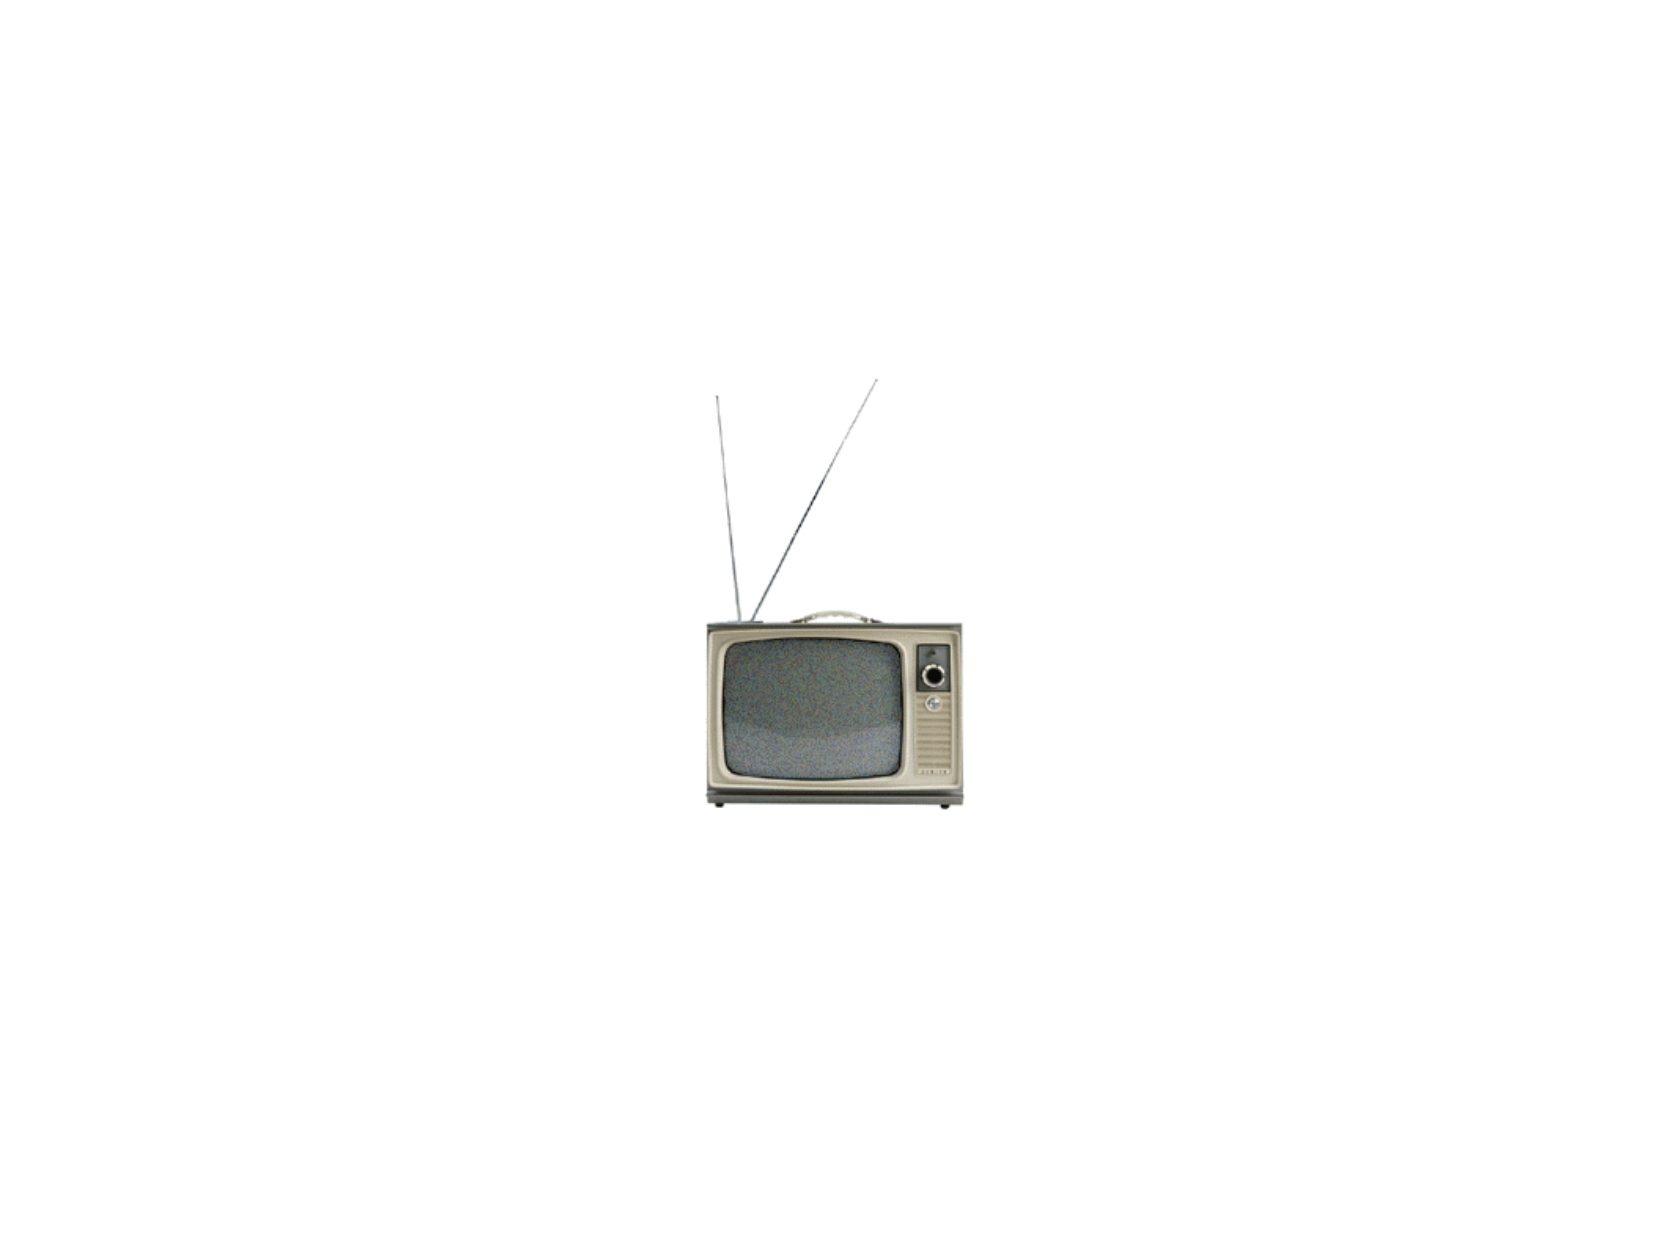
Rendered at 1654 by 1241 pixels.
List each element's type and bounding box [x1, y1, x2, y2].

picture [693, 374, 976, 819]
